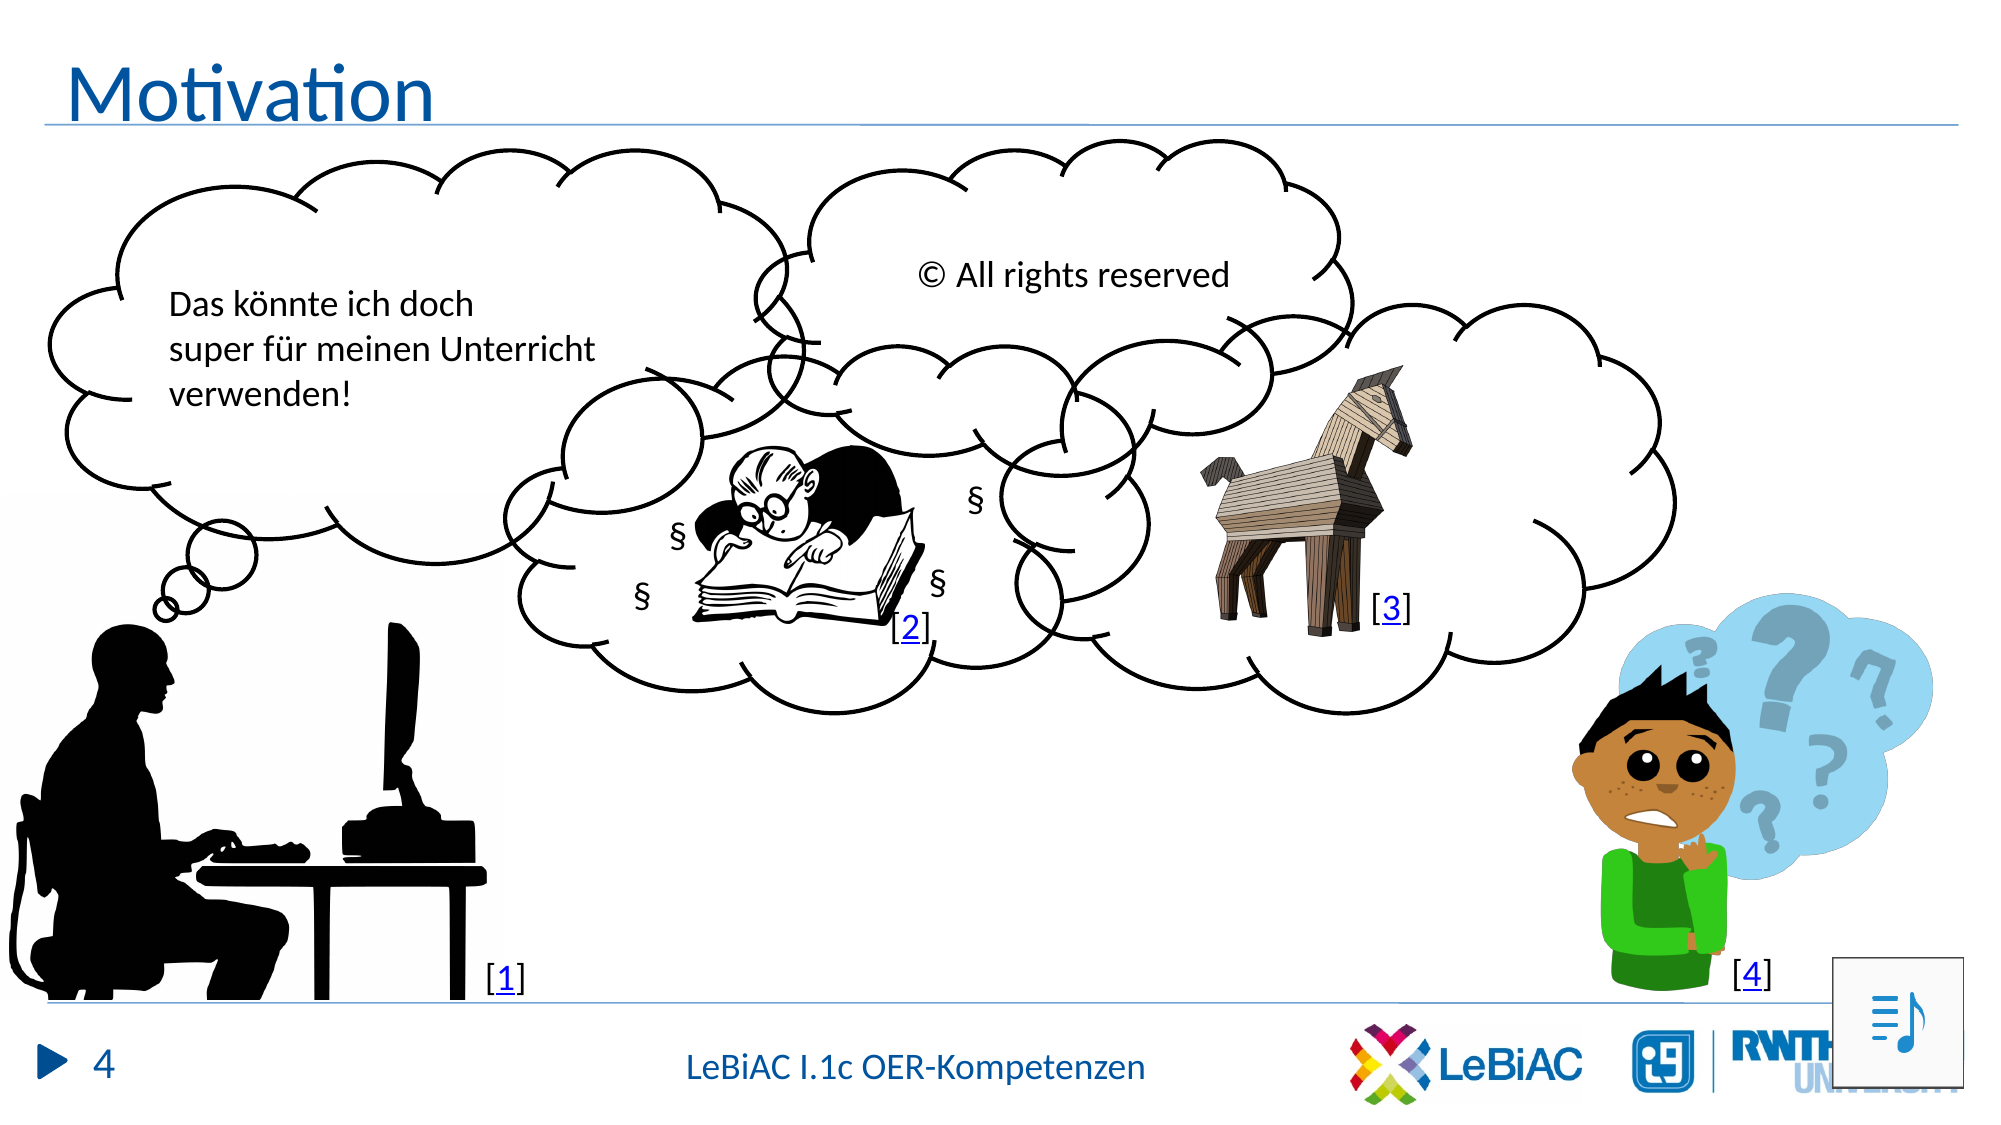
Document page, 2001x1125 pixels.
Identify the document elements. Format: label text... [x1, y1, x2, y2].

picture [0, 493, 506, 1000]
text_box [2] [874, 594, 947, 655]
text_box [1] [469, 945, 542, 1006]
title Motivation [50, 47, 1962, 130]
text_box [4] [1716, 941, 1789, 1002]
text_box Das könnte ich doch super für meinen Unterricht verwenden! [49, 150, 804, 621]
text_box § [618, 564, 667, 624]
text_box [3] [1355, 575, 1428, 636]
picture [692, 445, 925, 626]
text_box § [925, 550, 963, 611]
picture [1572, 593, 1933, 991]
text_box © All rights reserved [901, 242, 1255, 303]
text_box [1831, 956, 1965, 1090]
picture [1350, 1024, 1582, 1105]
picture [1200, 365, 1413, 637]
text_box § [951, 467, 1001, 528]
text_box § [653, 503, 692, 564]
picture [1631, 1028, 1966, 1094]
text_box § [933, 580, 942, 587]
